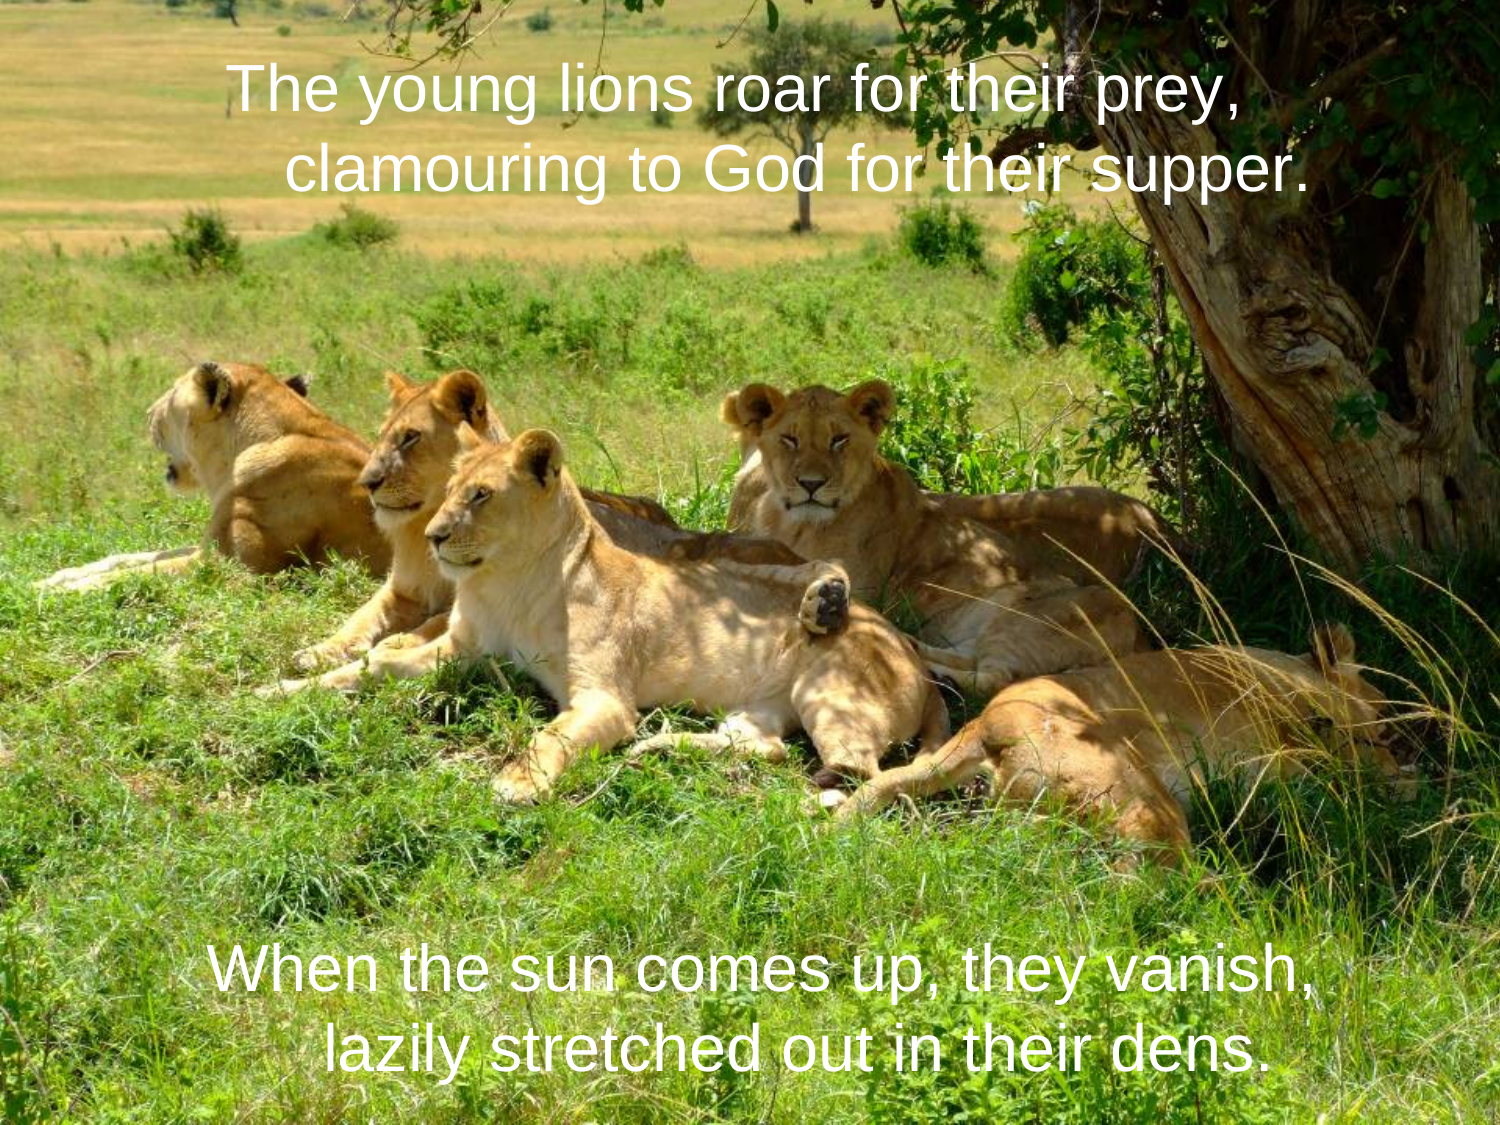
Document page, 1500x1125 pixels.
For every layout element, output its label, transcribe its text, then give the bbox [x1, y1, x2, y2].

picture [0, 0, 1500, 1125]
text_box The young lions roar for their prey, clamouring to God for their supper. When the sun comes up, they vanish, lazily stretched out in their dens. [37, 37, 1450, 1093]
